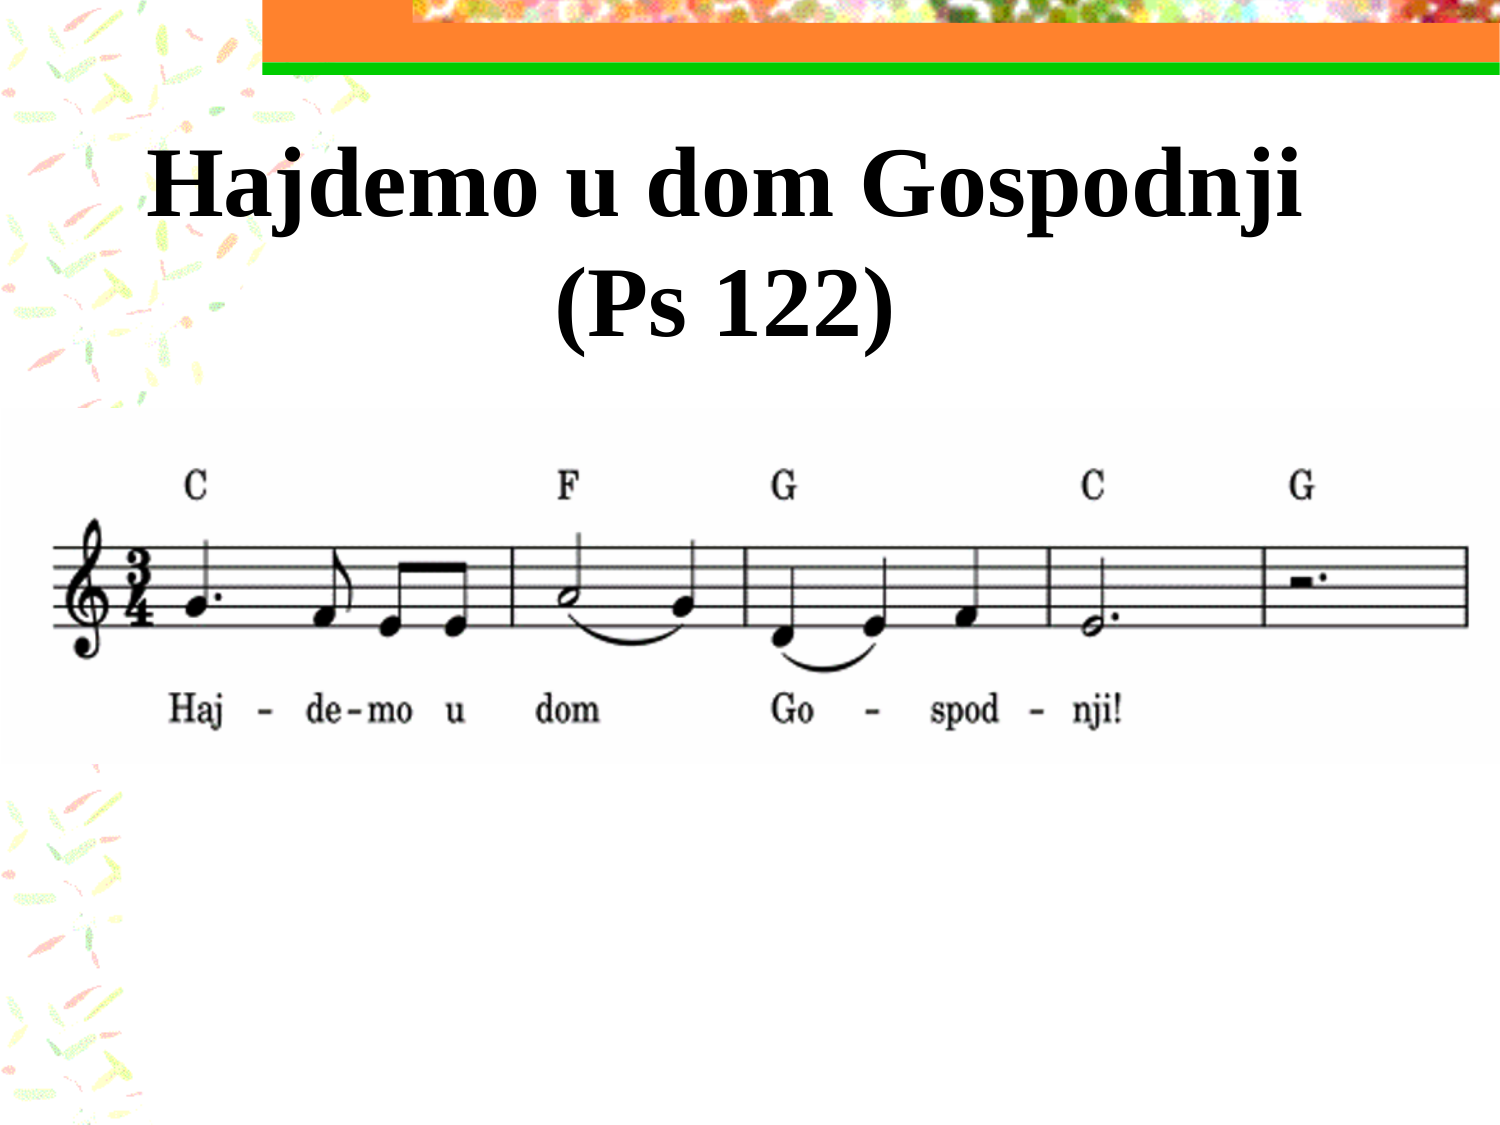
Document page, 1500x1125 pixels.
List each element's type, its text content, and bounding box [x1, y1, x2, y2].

text_box Hajdemo u dom Gospodnji (Ps 122) [87, 99, 1363, 374]
picture [412, 0, 1500, 23]
picture [0, 0, 1500, 1125]
